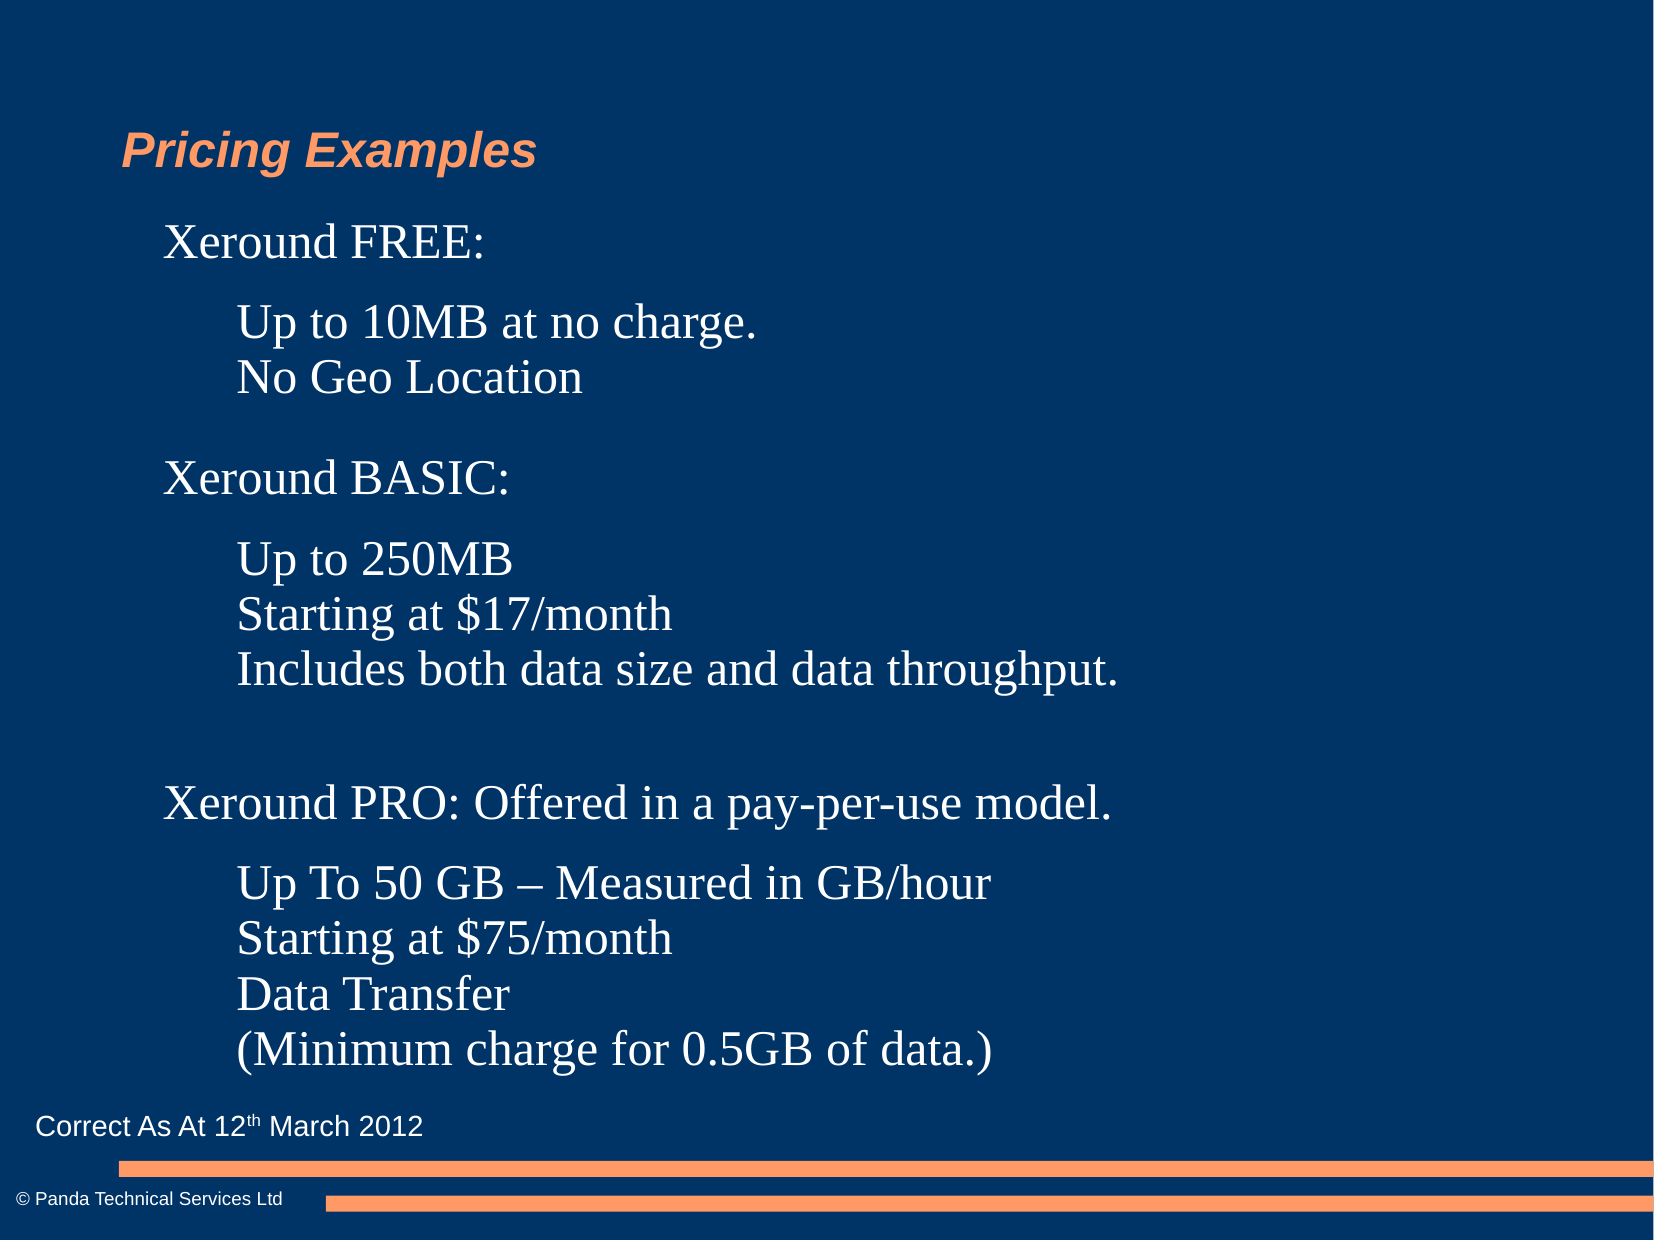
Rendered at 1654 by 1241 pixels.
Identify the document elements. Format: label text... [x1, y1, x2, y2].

text_box © Panda Technical Services Ltd [1, 1181, 297, 1218]
title Pricing Examples [121, 46, 1534, 254]
text_box Xeround FREE: Up to 10MB at no charge. No Geo Location [147, 206, 798, 443]
text_box Xeround PRO: Offered in a pay-per-use model. Up To 50 GB – Measured in GB/hour Starting at $75/month Data Transfer (Minimum charge for 0.5GB of data.) [147, 767, 1388, 1084]
text_box Xeround BASIC: Up to 250MB Starting at $17/month Includes both data size and data throughput. [147, 442, 1270, 739]
text_box Correct As At 12th March 2012 [20, 1102, 437, 1152]
